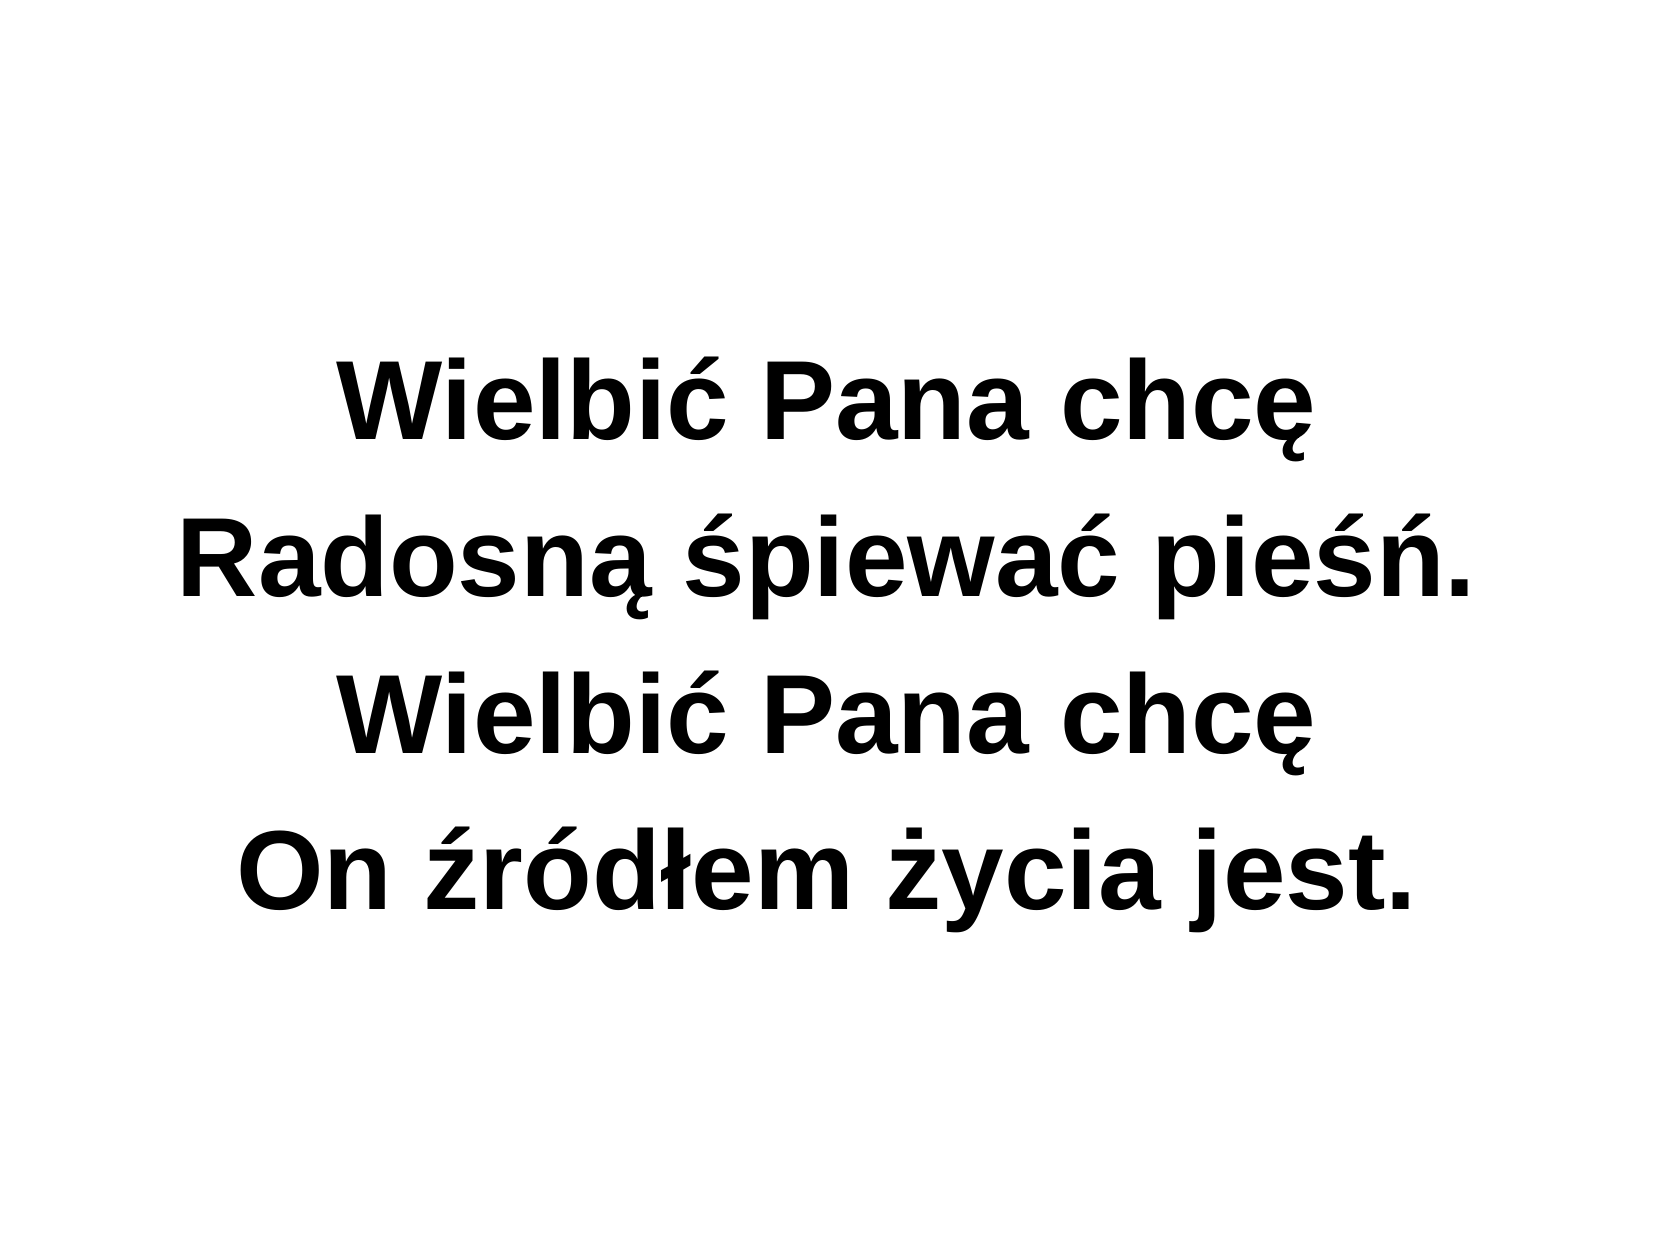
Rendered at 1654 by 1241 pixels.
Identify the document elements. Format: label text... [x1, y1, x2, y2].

subtitle Wielbić Pana chcę Radosną śpiewać pieśń. Wielbić Pana chcę On źródłem życia jest. [0, 0, 1654, 1241]
